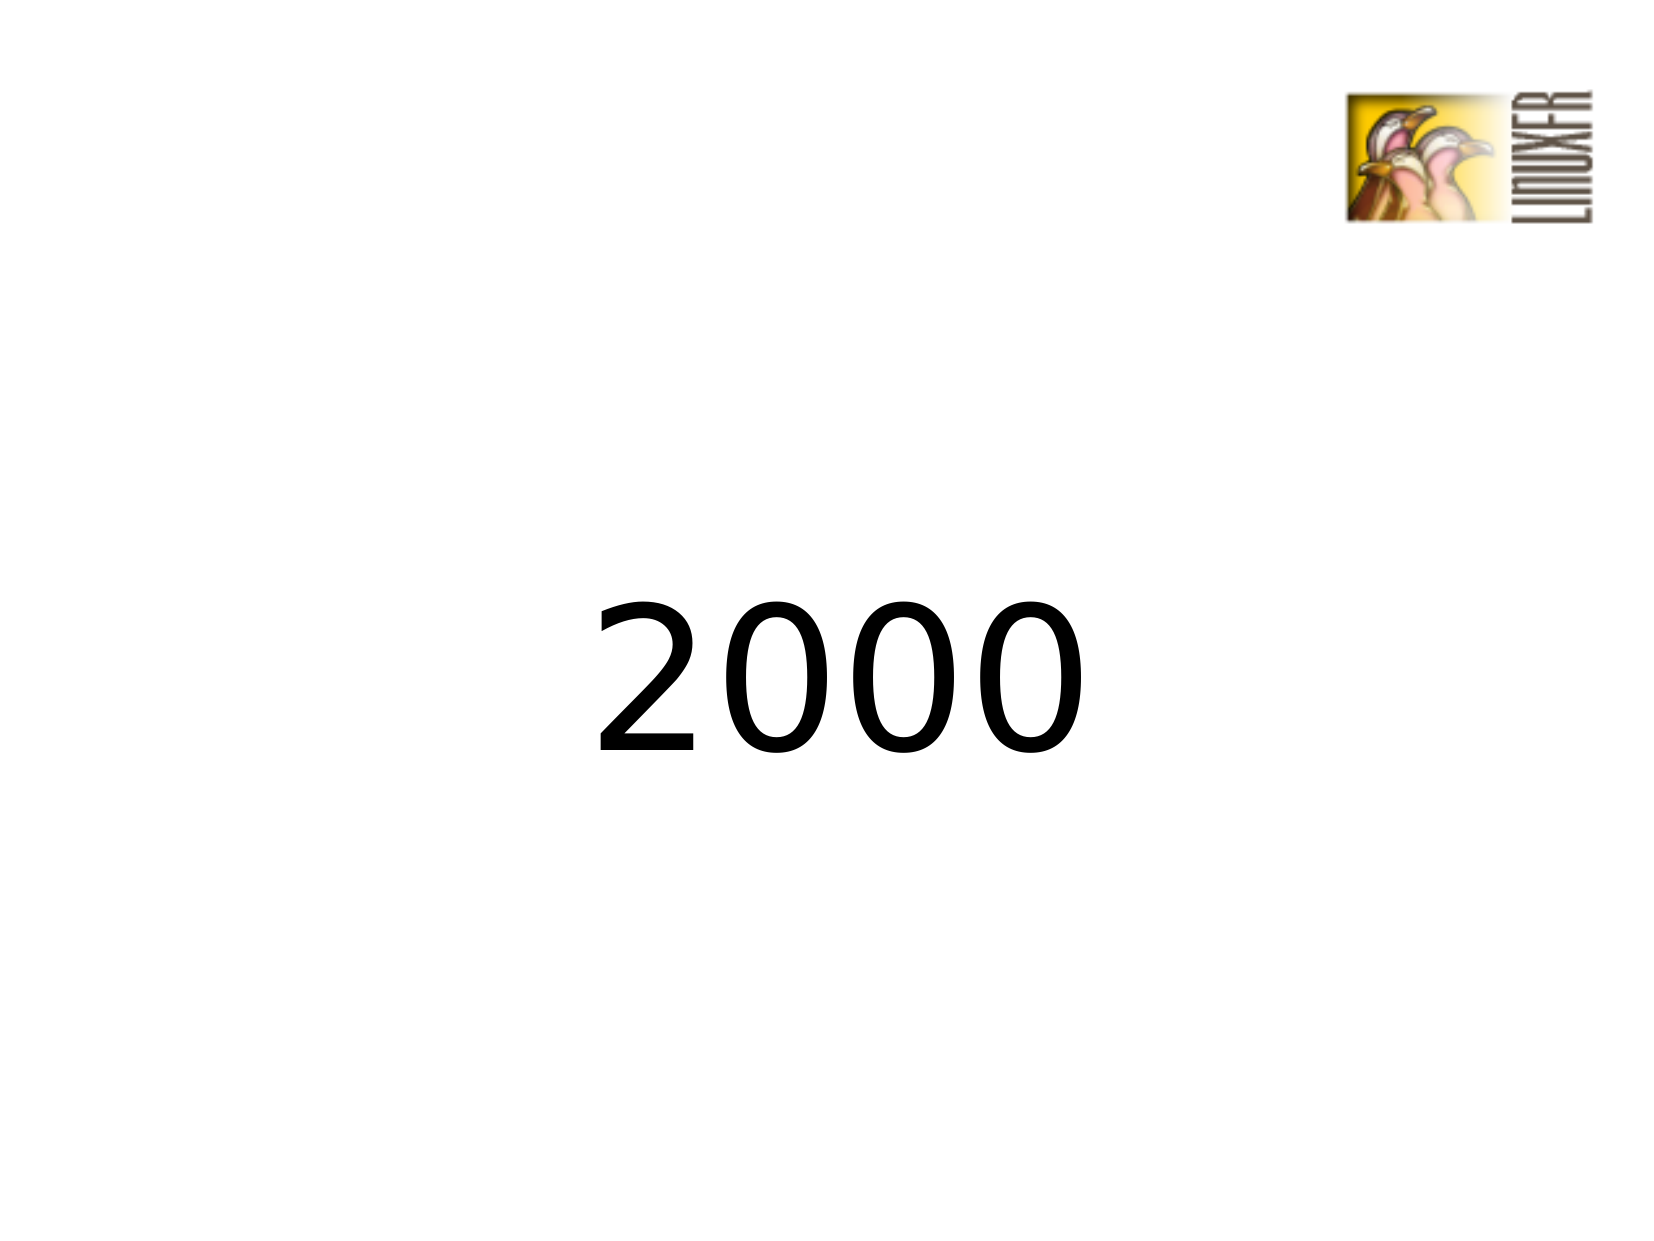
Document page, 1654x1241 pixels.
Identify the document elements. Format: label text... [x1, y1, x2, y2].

subtitle 2000 [54, 259, 1628, 1103]
picture [1341, 88, 1601, 229]
